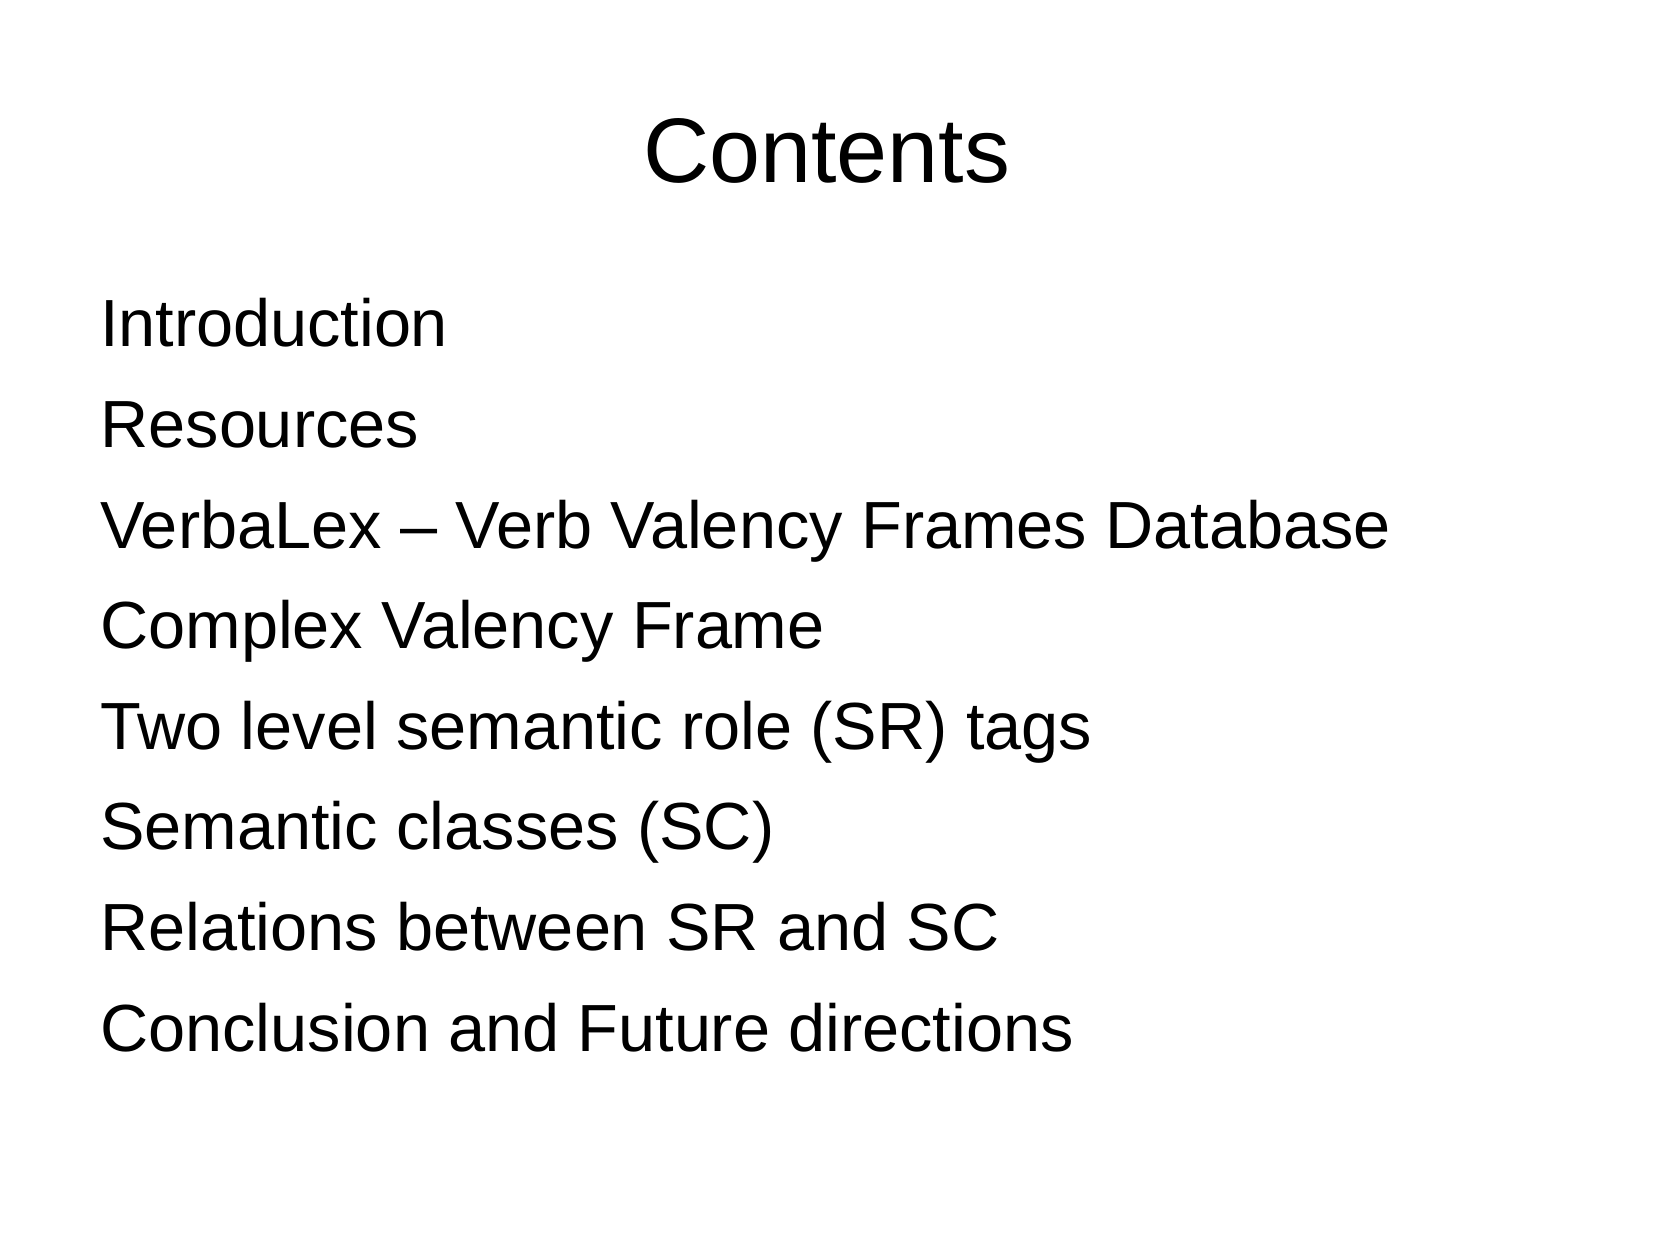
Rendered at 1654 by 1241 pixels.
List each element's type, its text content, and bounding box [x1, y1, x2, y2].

list Introduction Resources VerbaLex – Verb Valency Frames Database Complex Valency Frame Two level semantic role (SR) tags Semantic classes (SC) Relations between SR and SC Conclusion and Future directions [82, 290, 1571, 1094]
title Contents [82, 49, 1571, 257]
